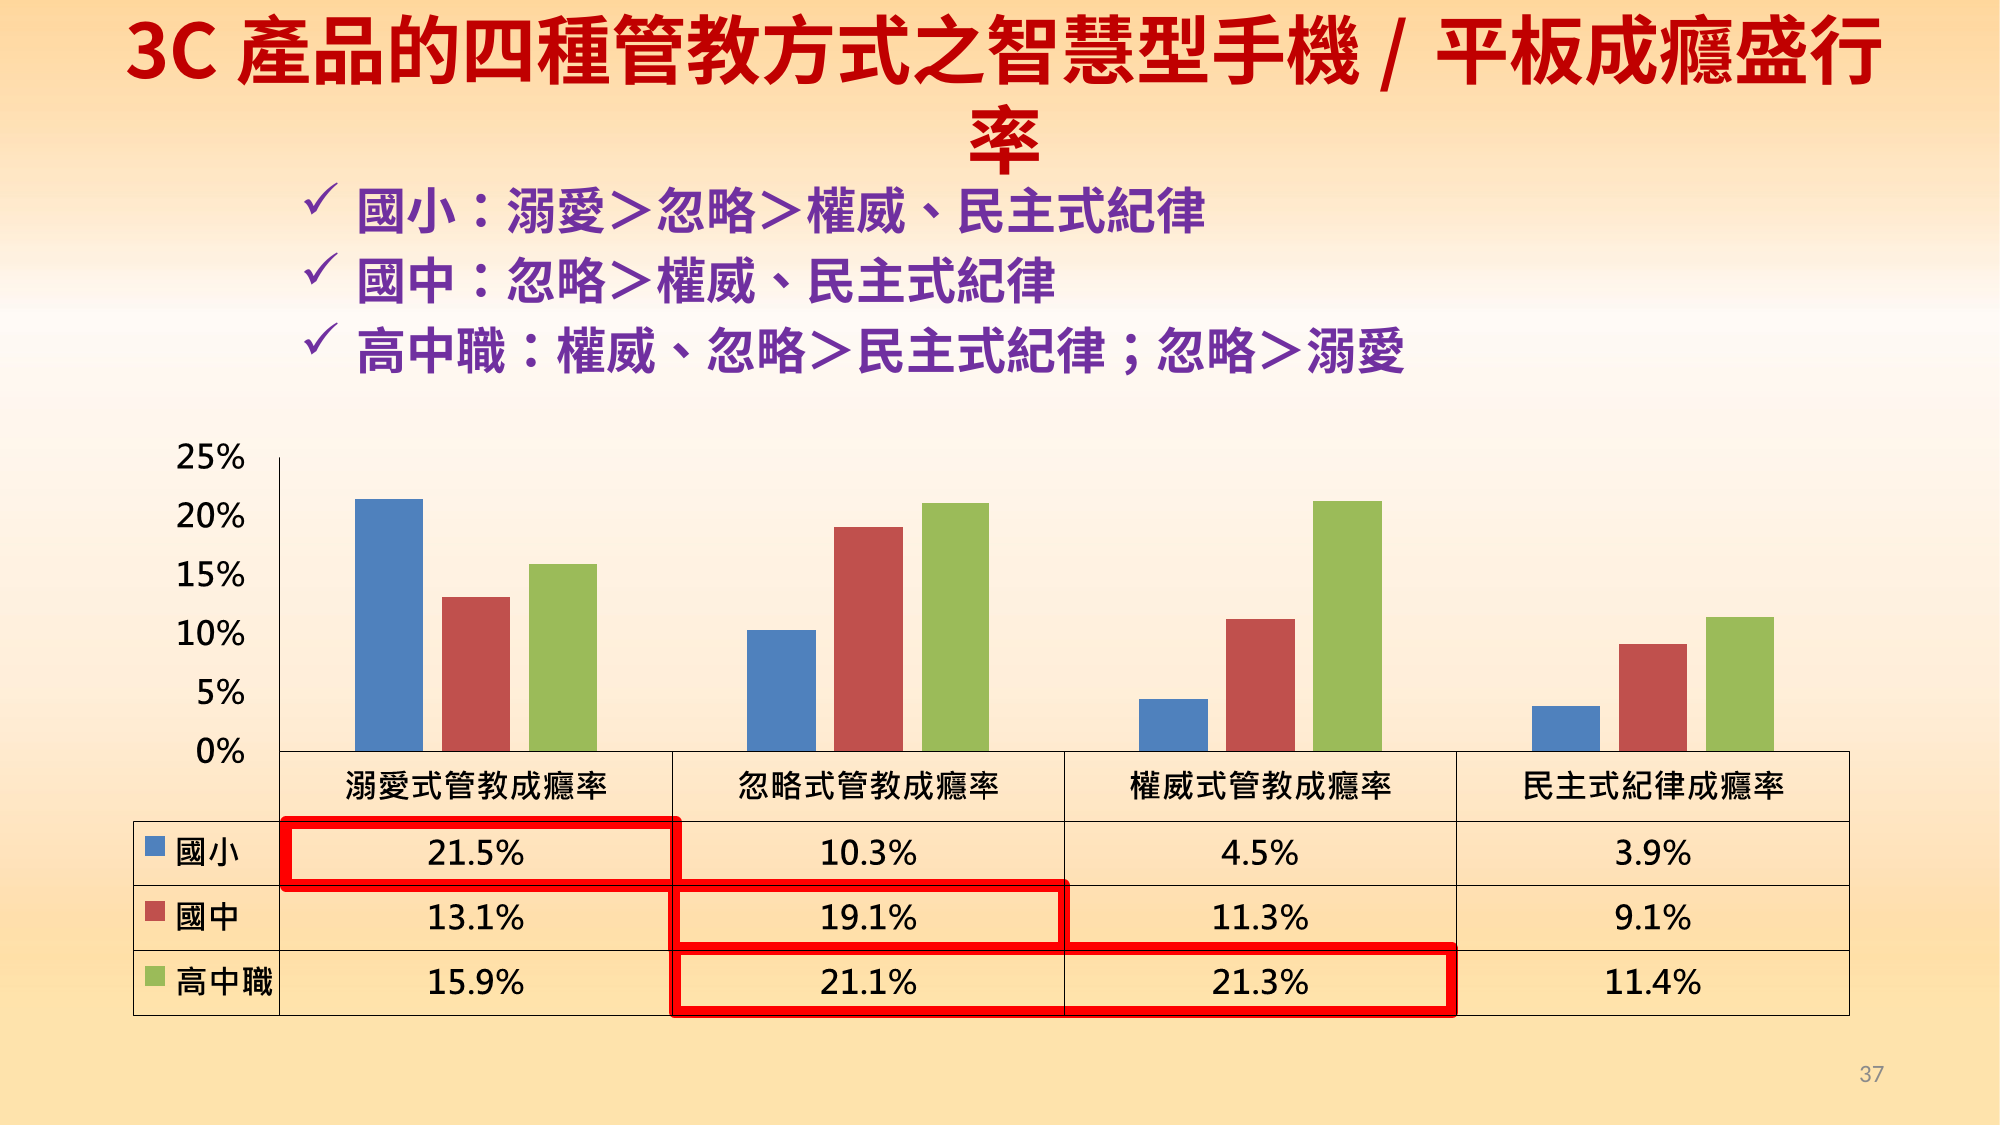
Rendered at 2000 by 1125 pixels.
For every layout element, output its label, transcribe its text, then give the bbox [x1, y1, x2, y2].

picture [0, 0, 2000, 1125]
text_box 國小：溺愛＞忽略＞權威、民主式紀律 國中：忽略＞權威、民主式紀律 高中職：權威、忽略＞民主式紀律；忽略＞溺愛 [284, 163, 1868, 387]
title 3C產品的四種管教方式之智慧型手機/平板成癮盛行率 [88, 0, 1922, 188]
slide_number <編號> [1433, 1042, 1900, 1103]
